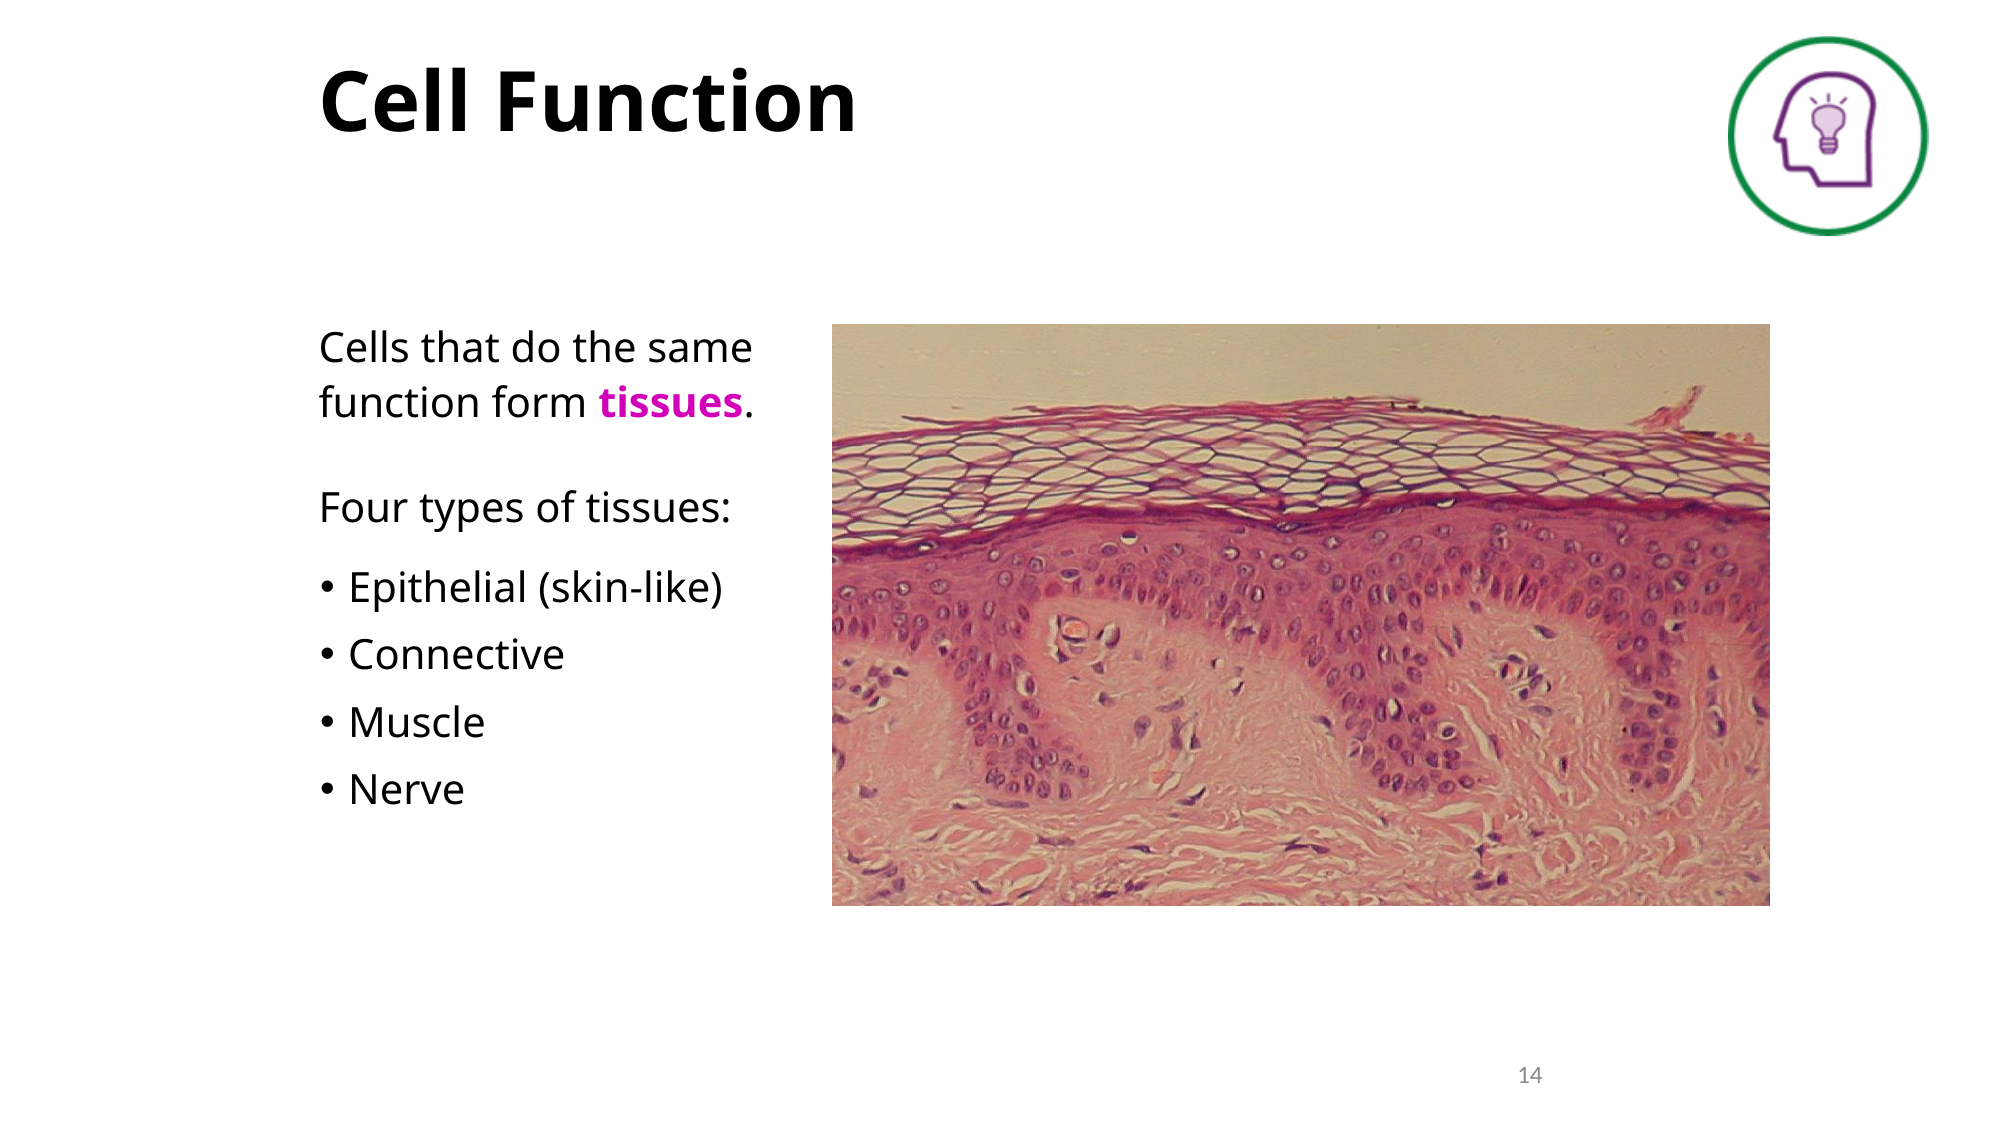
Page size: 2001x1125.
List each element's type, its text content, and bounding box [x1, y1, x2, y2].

picture [1728, 36, 1929, 236]
slide_number 14 [1502, 1043, 1948, 1104]
text_box Cells that do the same function form tissues. Four types of tissues: Epithelial (skin-like) Connective Muscle Nerve [303, 308, 901, 823]
picture [832, 324, 1770, 906]
text_box Cell Function [303, 22, 1697, 187]
